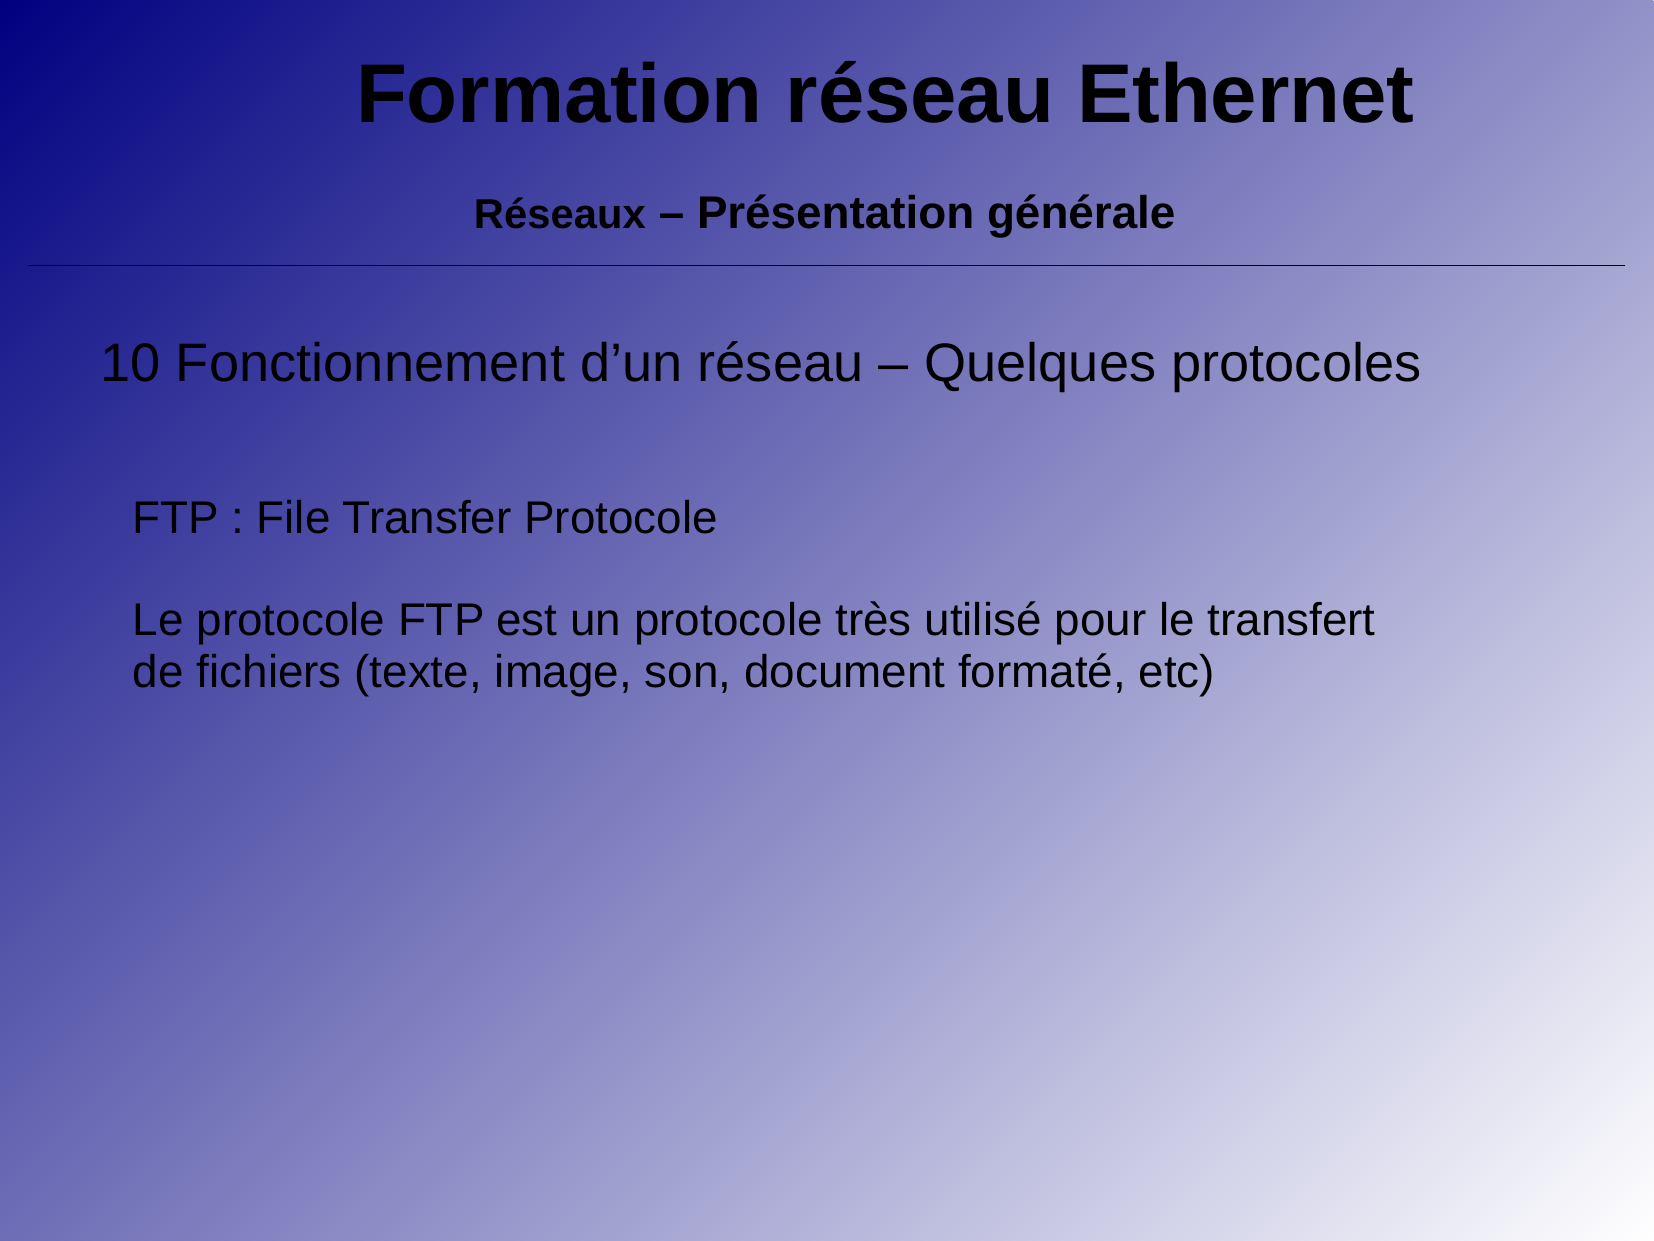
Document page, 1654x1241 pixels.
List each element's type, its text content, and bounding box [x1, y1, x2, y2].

text_box Réseaux – Présentation générale [29, 177, 1621, 265]
text_box 10 Fonctionnement d’un réseau – Quelques protocoles [85, 324, 1439, 401]
text_box FTP : File Transfer Protocole Le protocole FTP est un protocole très utilisé pour le transfert de fichiers (texte, image, son, document formaté, etc) [118, 484, 1405, 704]
text_box Réseaux – Présentation générale [29, 266, 1621, 354]
text_box Formation réseau Ethernet [324, 39, 1447, 148]
